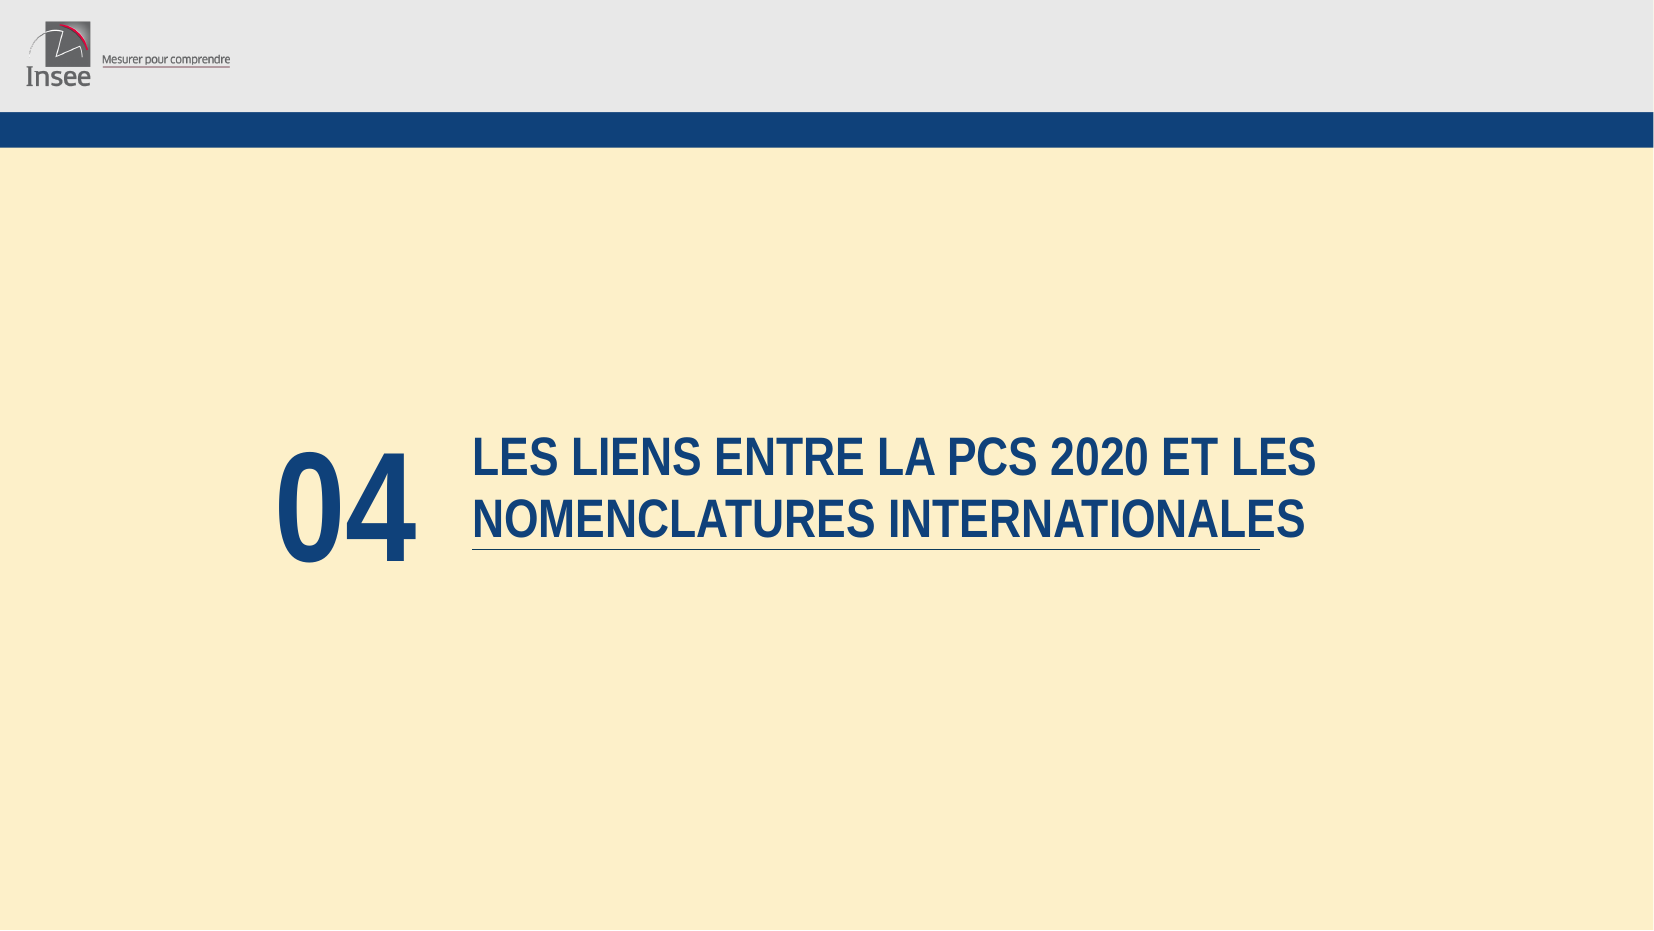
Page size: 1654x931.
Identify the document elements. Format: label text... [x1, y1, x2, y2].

text_box 04 [230, 389, 461, 621]
title Les liens entre la pcs 2020 et les nomenclatures internationales [472, 401, 1359, 550]
picture [23, 0, 230, 89]
